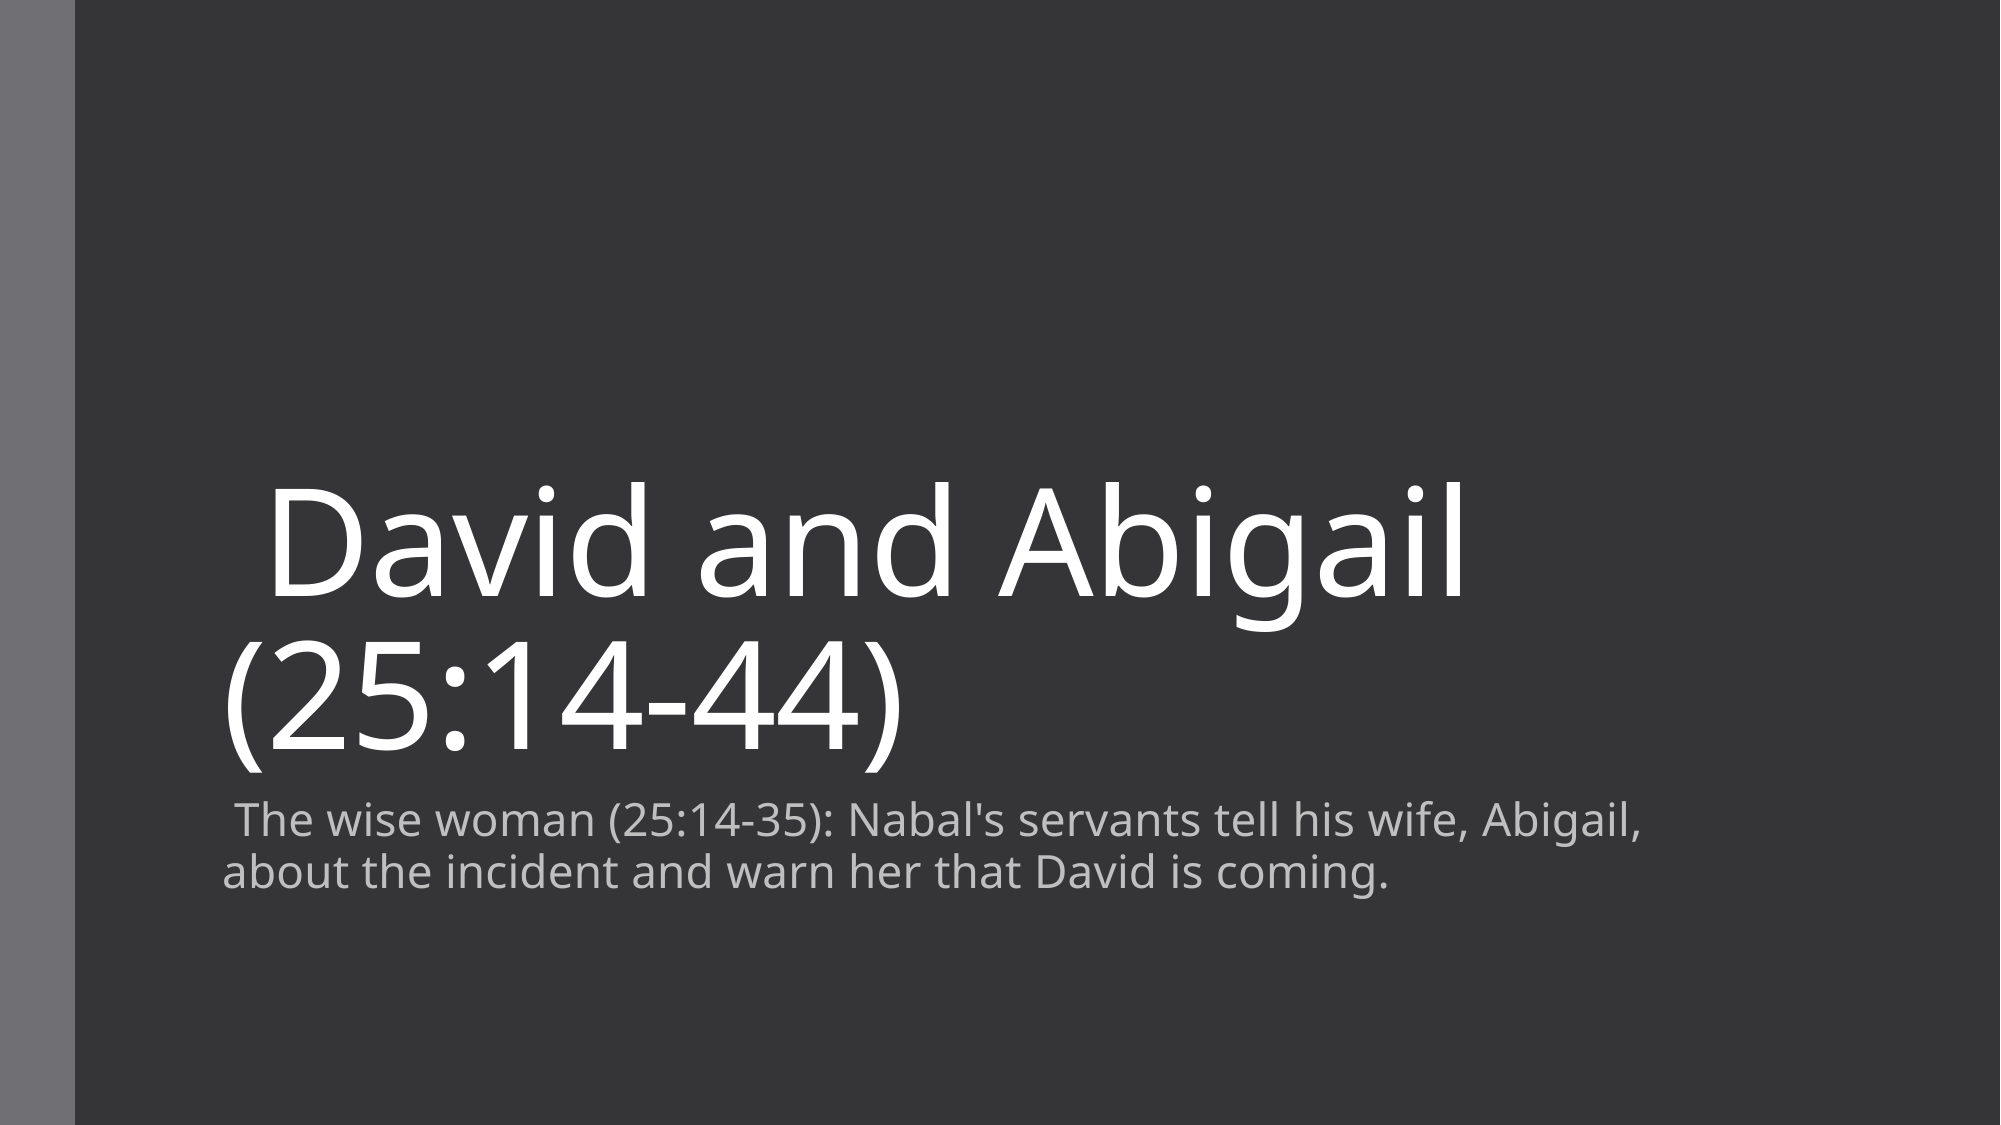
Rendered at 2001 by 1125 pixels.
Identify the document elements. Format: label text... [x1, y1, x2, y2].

subtitle The wise woman (25:14-35): Nabal's servants tell his wife, Abigail, about the incident and warn her that David is coming. [206, 787, 1752, 1066]
title David and Abigail (25:14-44) [206, 124, 1752, 787]
